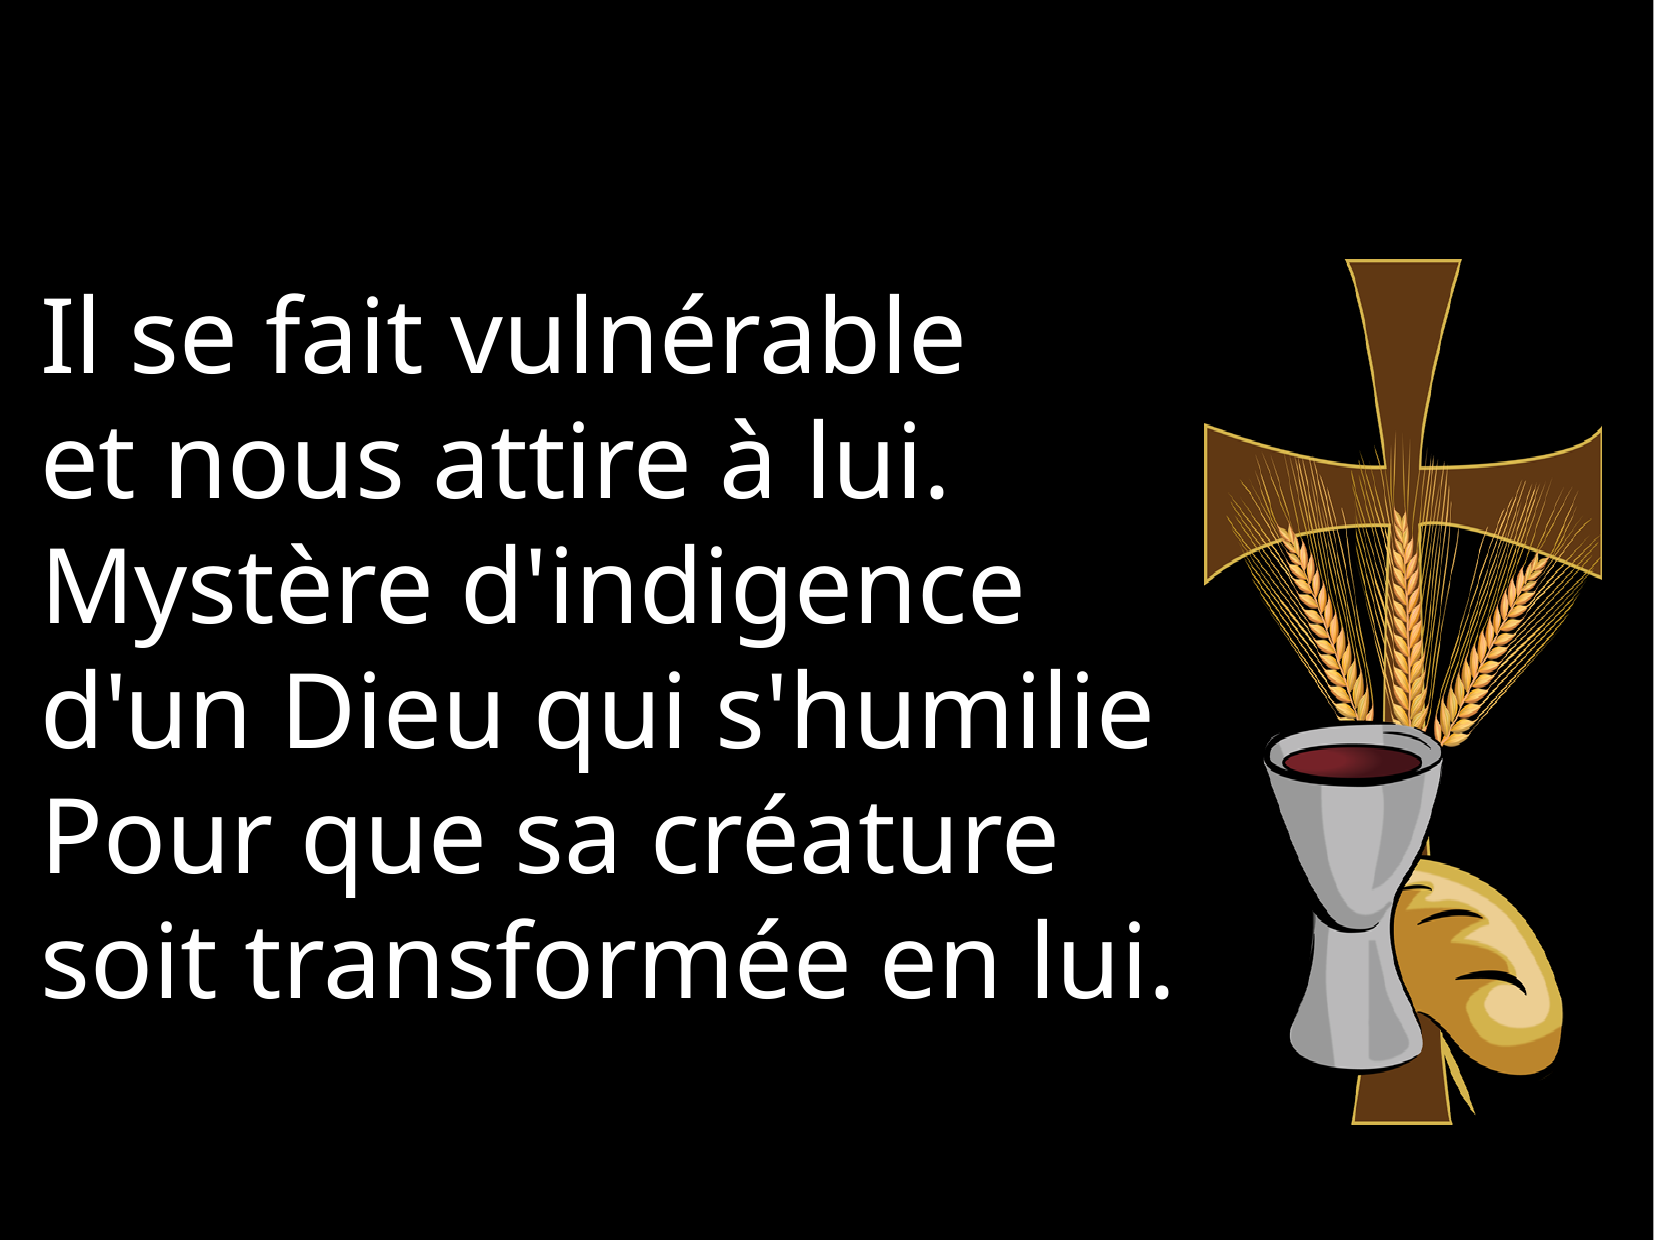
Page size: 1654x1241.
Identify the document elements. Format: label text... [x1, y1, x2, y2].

list Dieu se fait nourriture pour demeurer en nous, Il se fait vulnérable et nous attire à lui. Mystère d'indigence d'un Dieu qui s'humilie Pour que sa créature soit transformée en lui. [0, 12, 1382, 1126]
picture [1204, 259, 1602, 1126]
